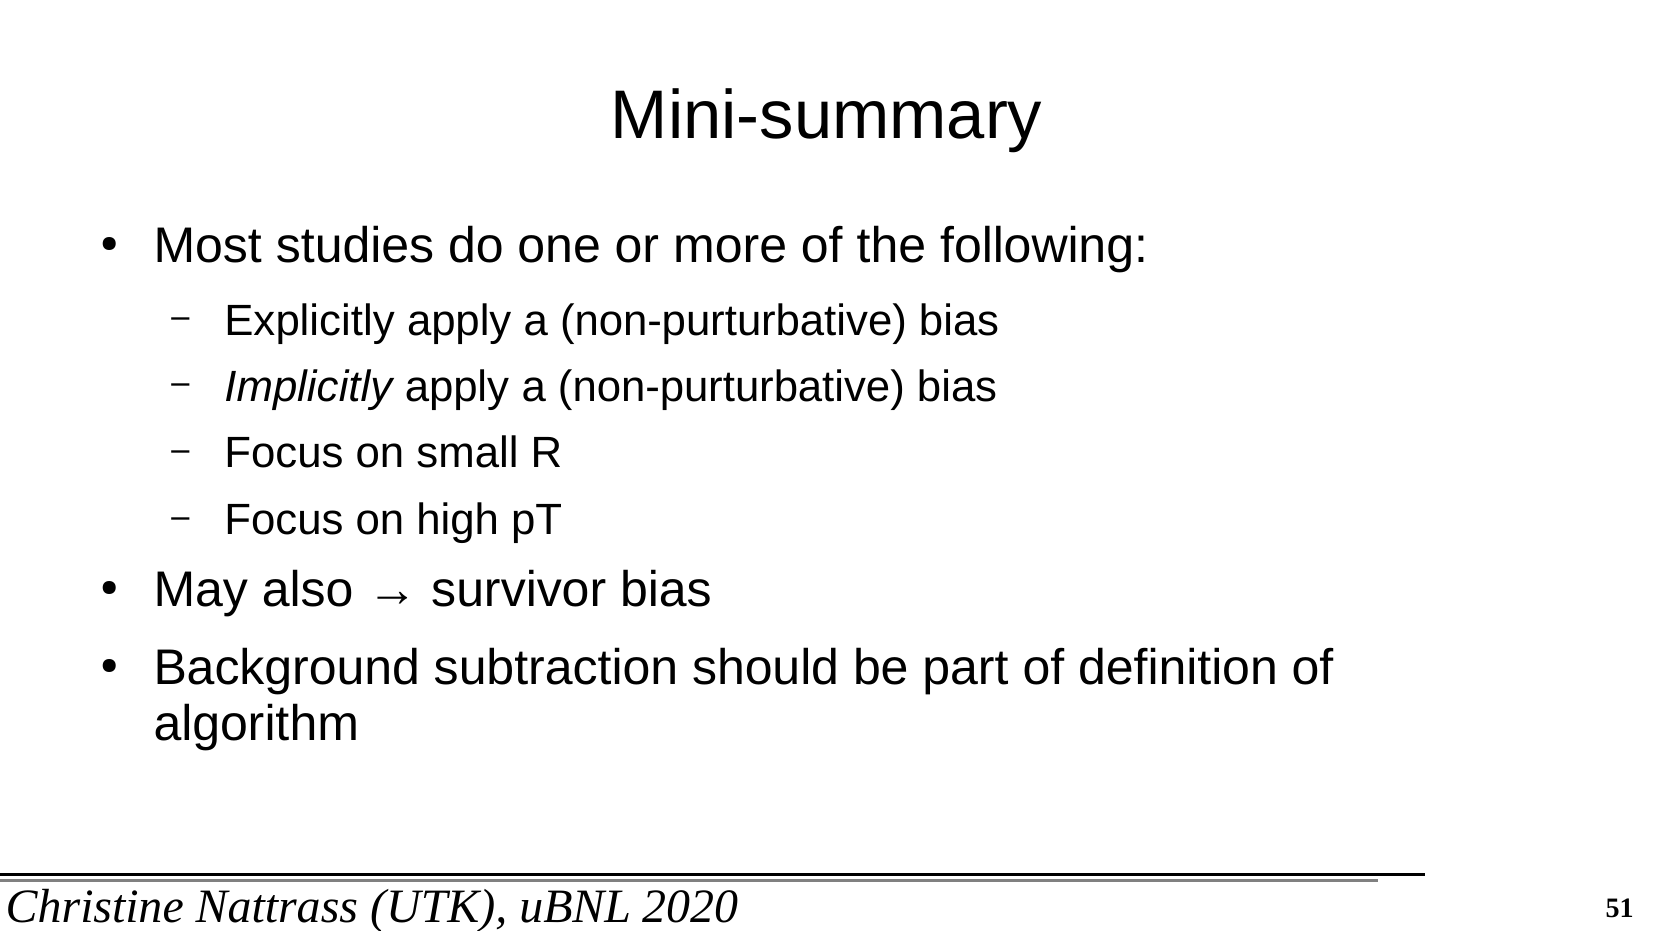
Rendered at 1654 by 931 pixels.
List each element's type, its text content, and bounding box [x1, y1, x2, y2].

title Mini-summary [82, 37, 1571, 193]
list Most studies do one or more of the following: Explicitly apply a (non-purturbative) bias Implicitly apply a (non-purturbative) bias Focus on small R Focus on high pT May also → survivor bias Background subtraction should be part of definition of algorithm [82, 217, 1538, 758]
